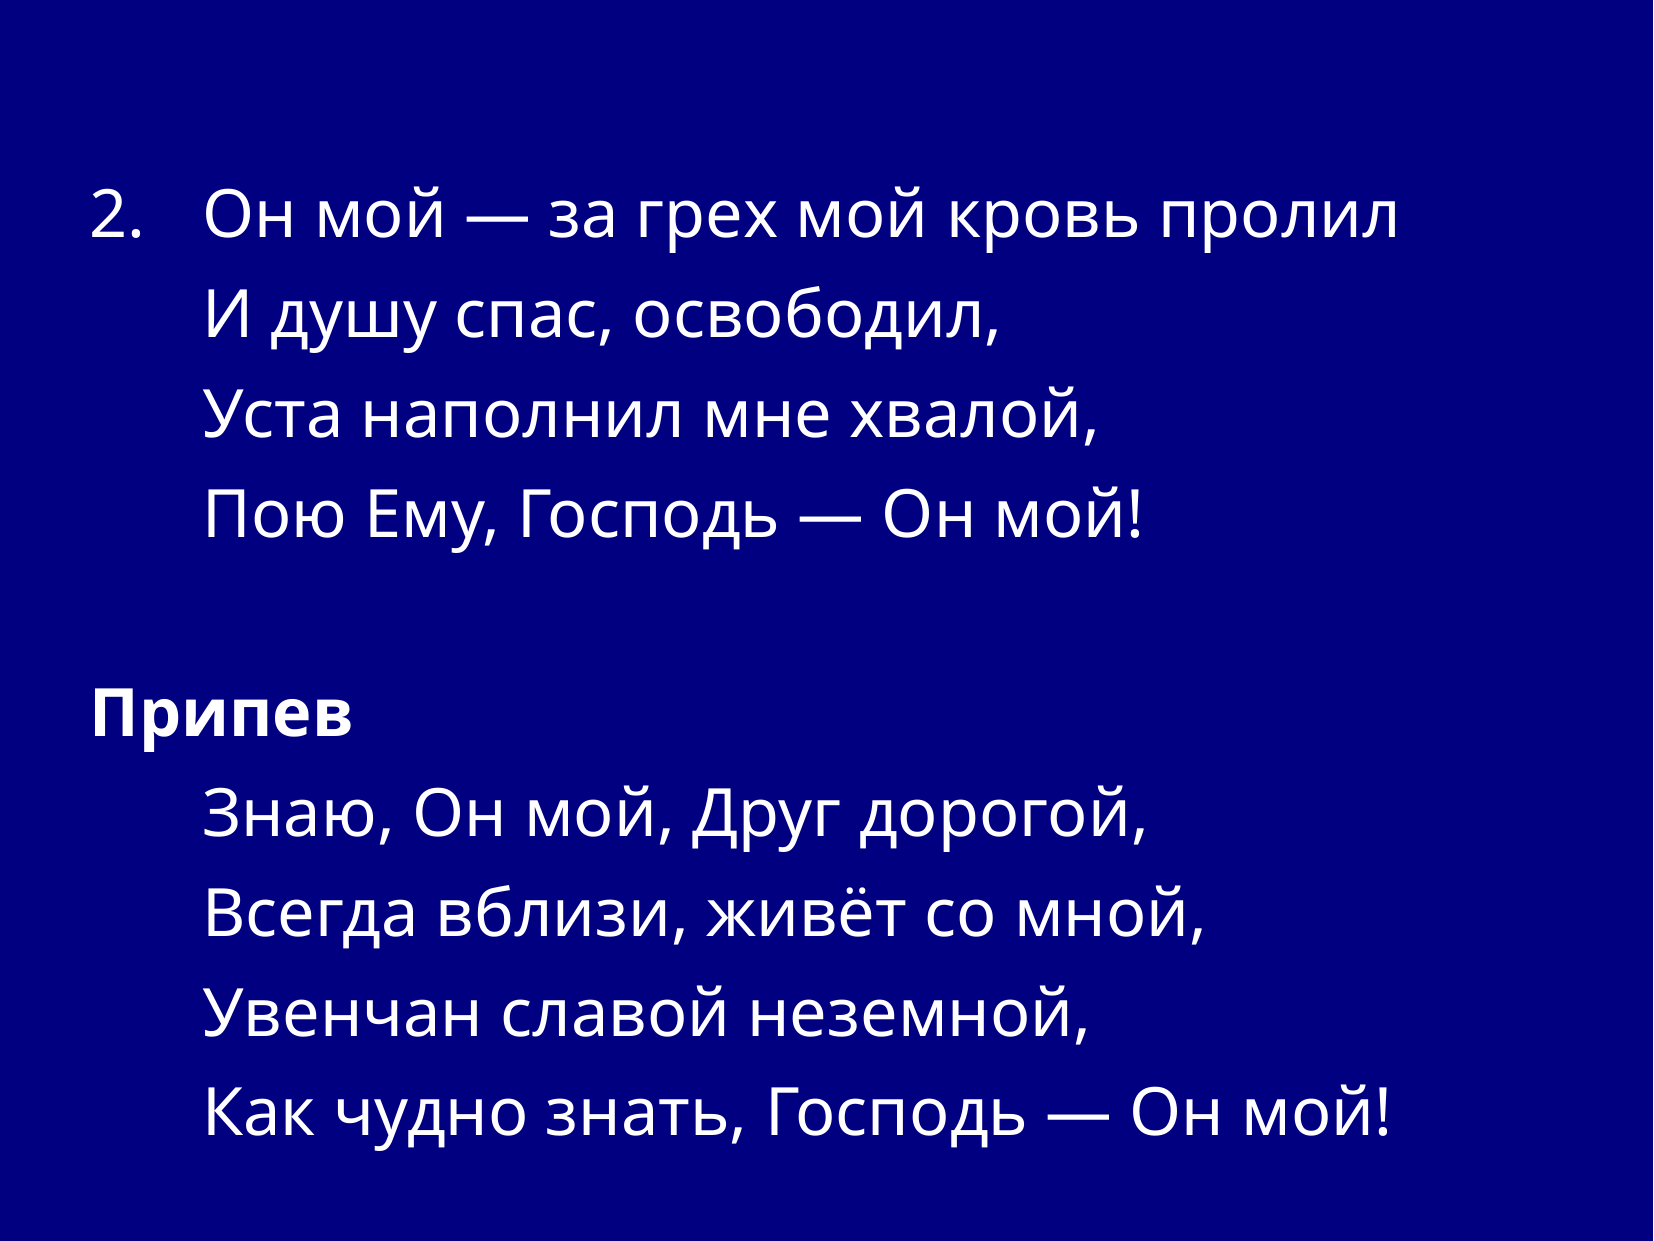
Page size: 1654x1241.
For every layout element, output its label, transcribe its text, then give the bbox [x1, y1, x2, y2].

text_box 2. Он мой — за грех мой кровь пролил И душу спас, освободил, Уста наполнил мне хвалой, Пою Ему, Господь — Он мой! Припев Знаю, Он мой, Друг дорогой, Всегда вблизи, живёт со мной, Увенчан славой неземной, Как чудно знать, Господь — Он мой! [75, 150, 1576, 1163]
